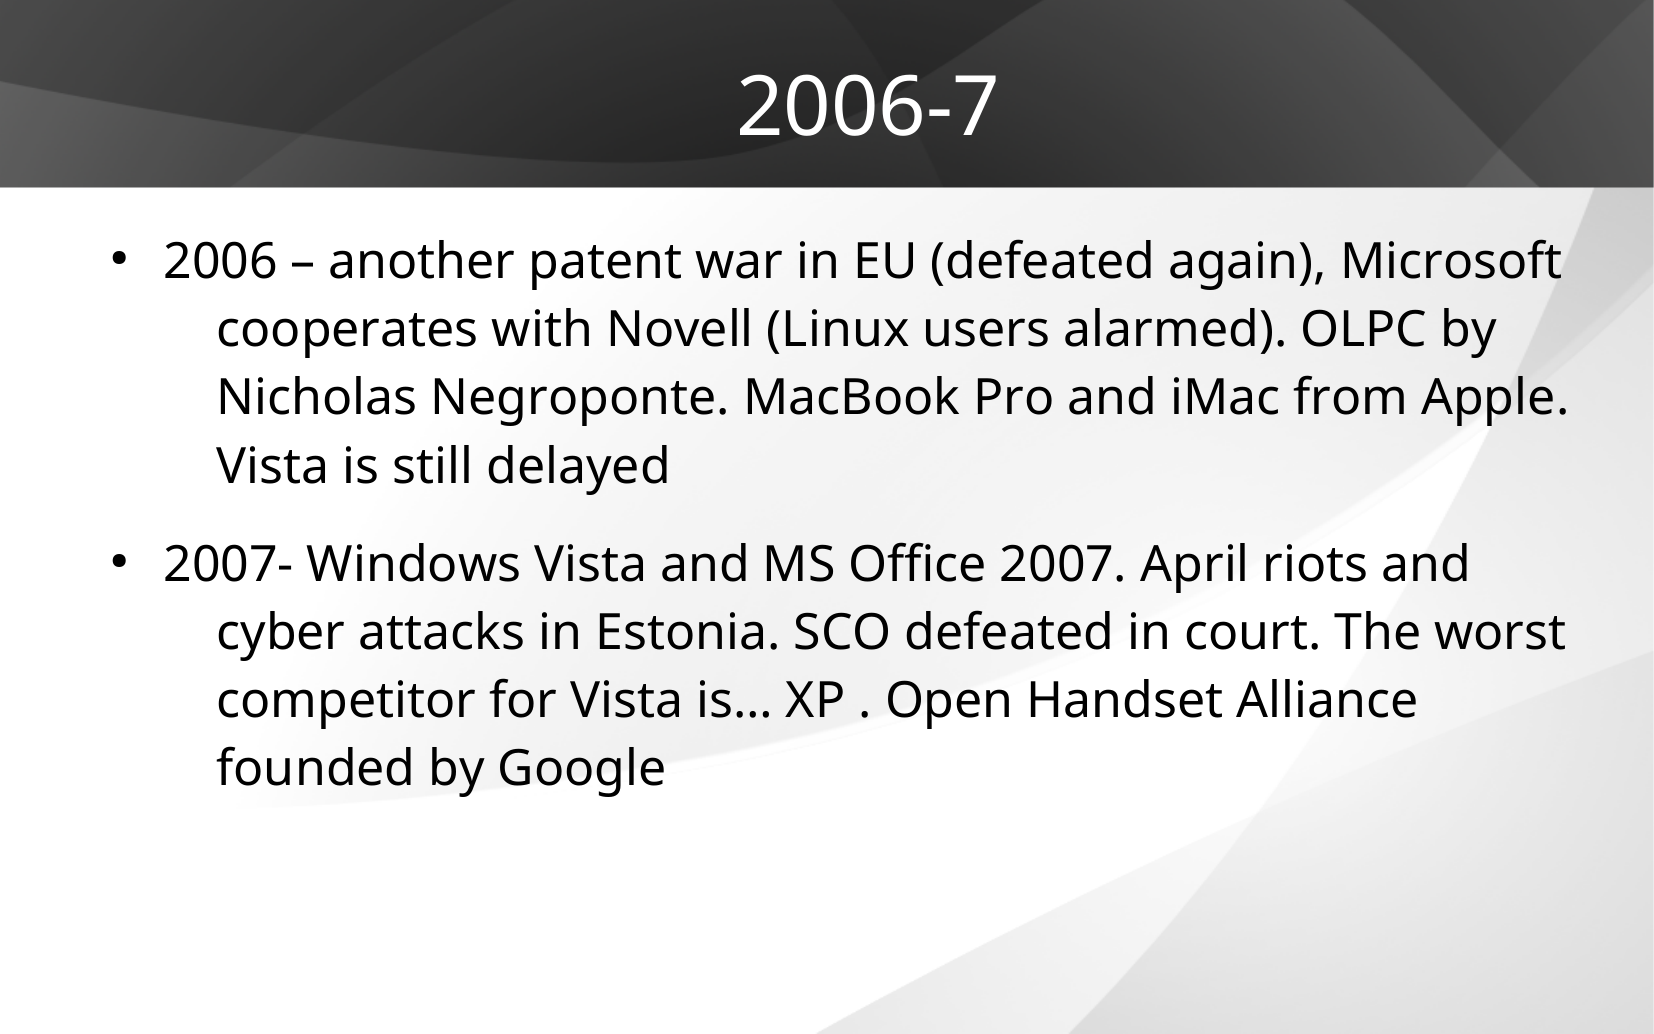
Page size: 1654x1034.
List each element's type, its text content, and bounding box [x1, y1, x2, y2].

picture [0, 0, 1654, 1034]
list 2006 – another patent war in EU (defeated again), Microsoft cooperates with Novell (Linux users alarmed). OLPC by Nicholas Negroponte. MacBook Pro and iMac from Apple. Vista is still delayed 2007- Windows Vista and MS Office 2007. April riots and cyber attacks in Estonia. SCO defeated in court. The worst competitor for Vista is… XP . Open Handset Alliance founded by Google [75, 225, 1613, 1013]
title 2006-7 [124, 0, 1613, 208]
